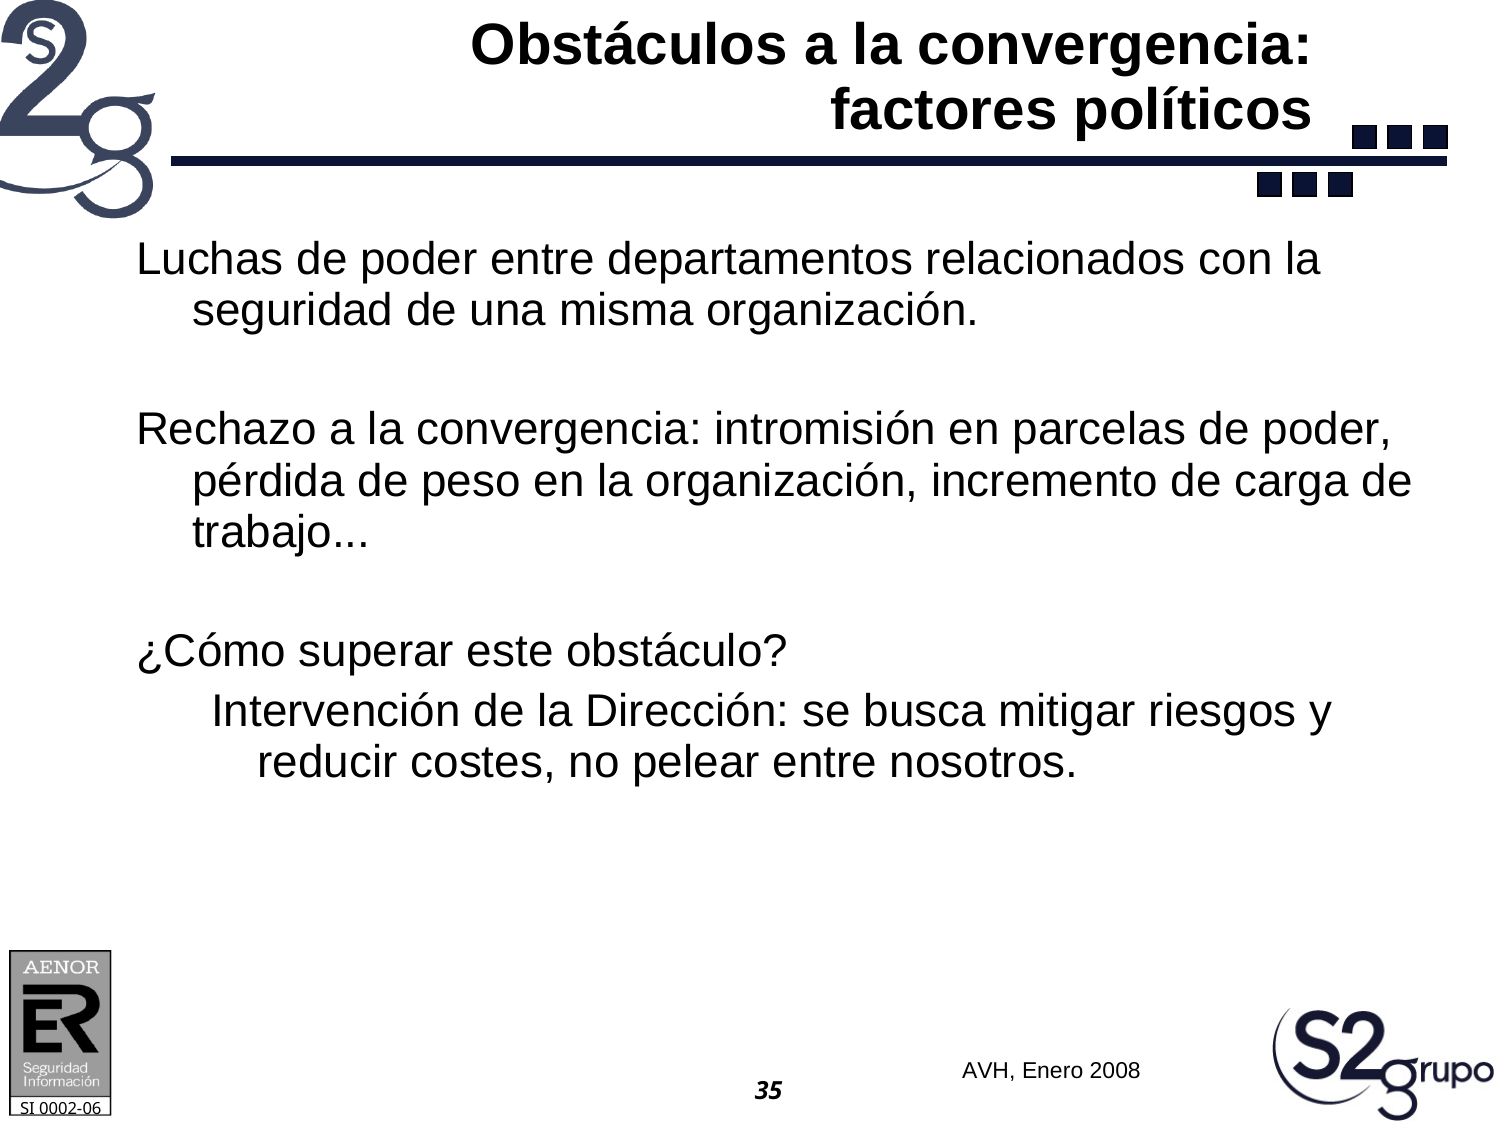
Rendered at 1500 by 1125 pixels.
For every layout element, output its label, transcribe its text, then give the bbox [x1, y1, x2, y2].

picture [1272, 1008, 1494, 1121]
list Luchas de poder entre departamentos relacionados con la seguridad de una misma organización. Rechazo a la convergencia: intromisión en parcelas de poder, pérdida de peso en la organización, incremento de carga de trabajo... ¿Cómo superar este obstáculo? Intervención de la Dirección: se busca mitigar riesgos y reducir costes, no pelear entre nosotros. [120, 177, 1477, 929]
title Obstáculos a la convergencia: factores políticos [183, 3, 1329, 149]
picture [0, 0, 158, 220]
text_box AVH, Enero 2008 [947, 1049, 1156, 1091]
picture [9, 950, 112, 1116]
